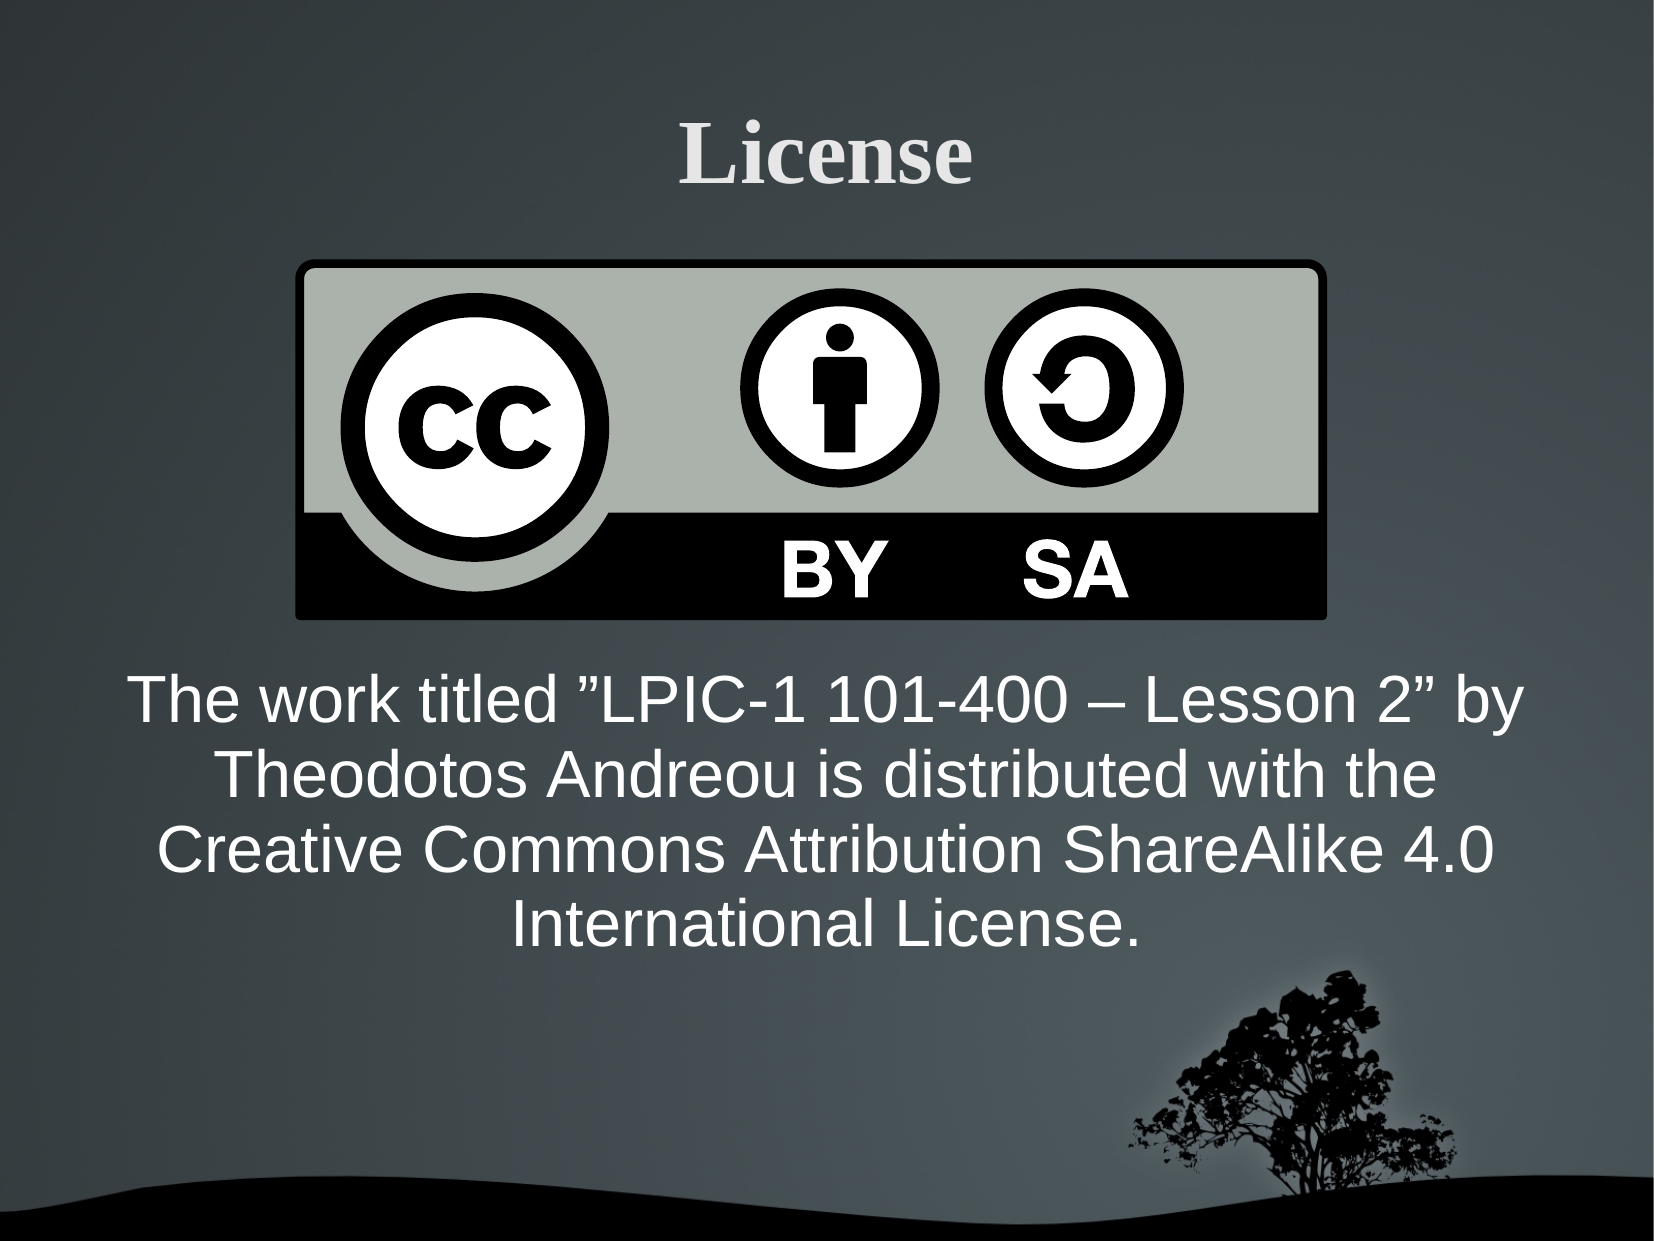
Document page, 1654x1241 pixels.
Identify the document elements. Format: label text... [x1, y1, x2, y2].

title License [82, 49, 1571, 257]
picture [0, 0, 1654, 1241]
subtitle The work titled ”LPIC-1 101-400 – Lesson 2” by Theodotos Andreou is distributed with the Creative Commons Attribution ShareAlike 4.0 International License. [82, 290, 1571, 1109]
